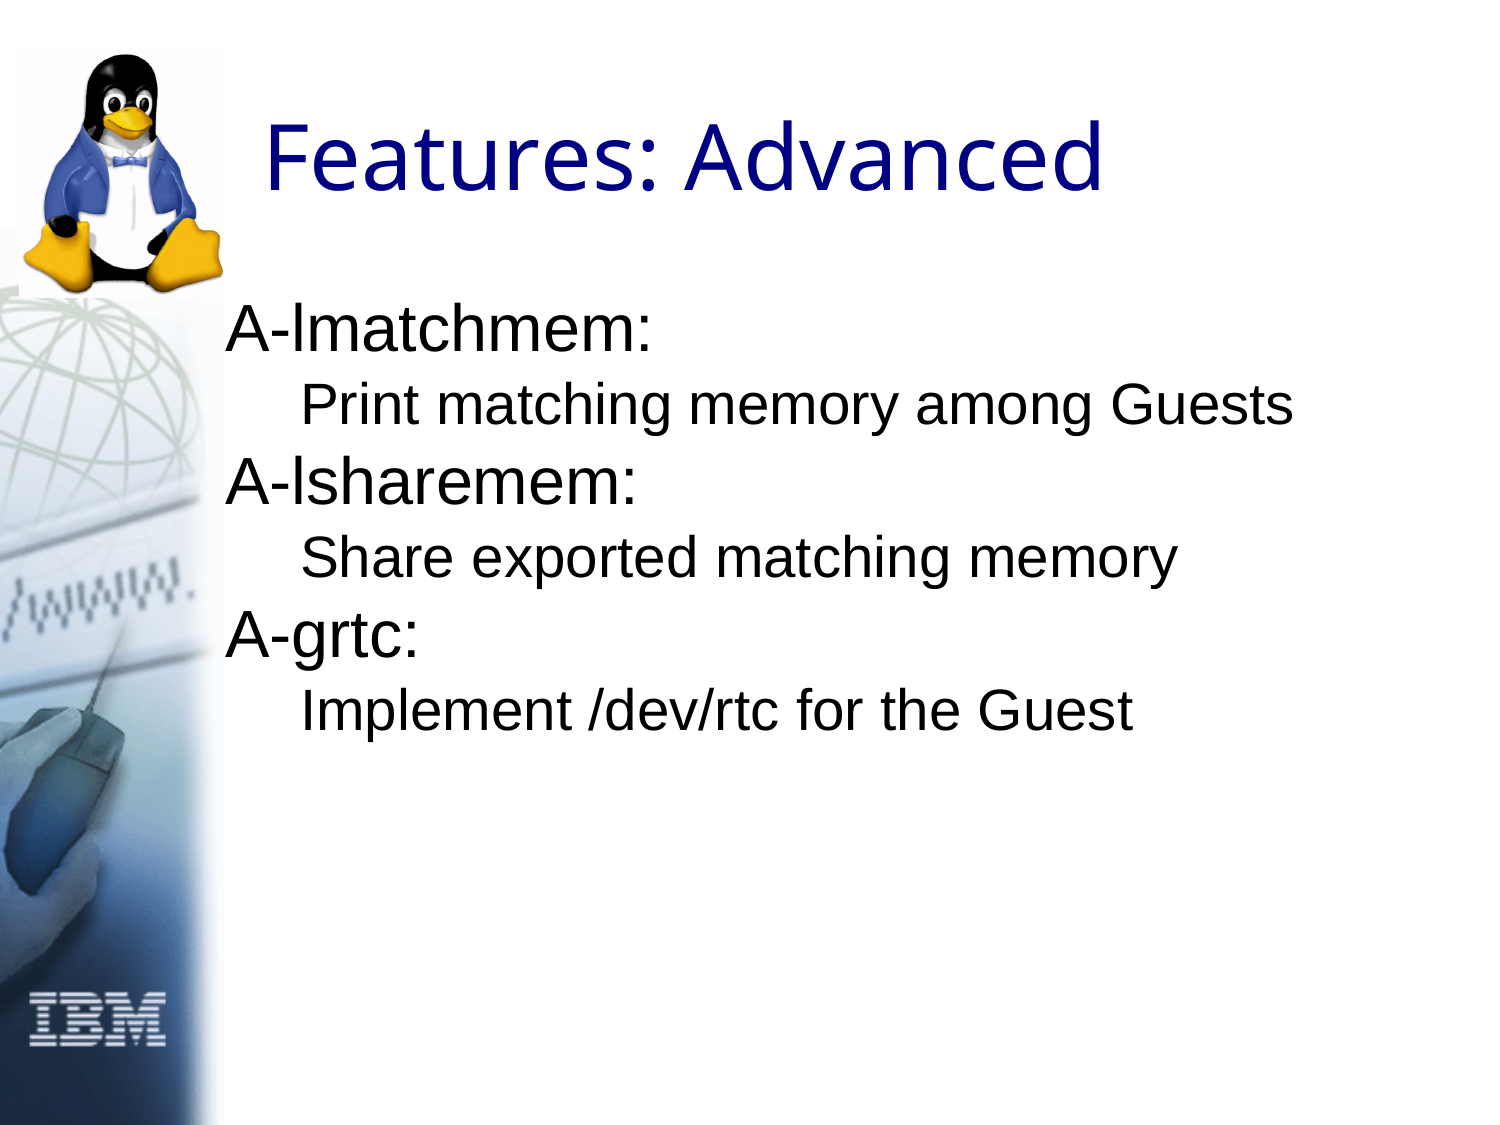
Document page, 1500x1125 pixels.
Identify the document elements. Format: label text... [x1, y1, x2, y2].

list A-lmatchmem: Print matching memory among Guests A-lsharemem: Share exported matching memory A-grtc: Implement /dev/rtc for the Guest [225, 299, 1463, 1005]
title Features: Advanced [262, 37, 1413, 273]
